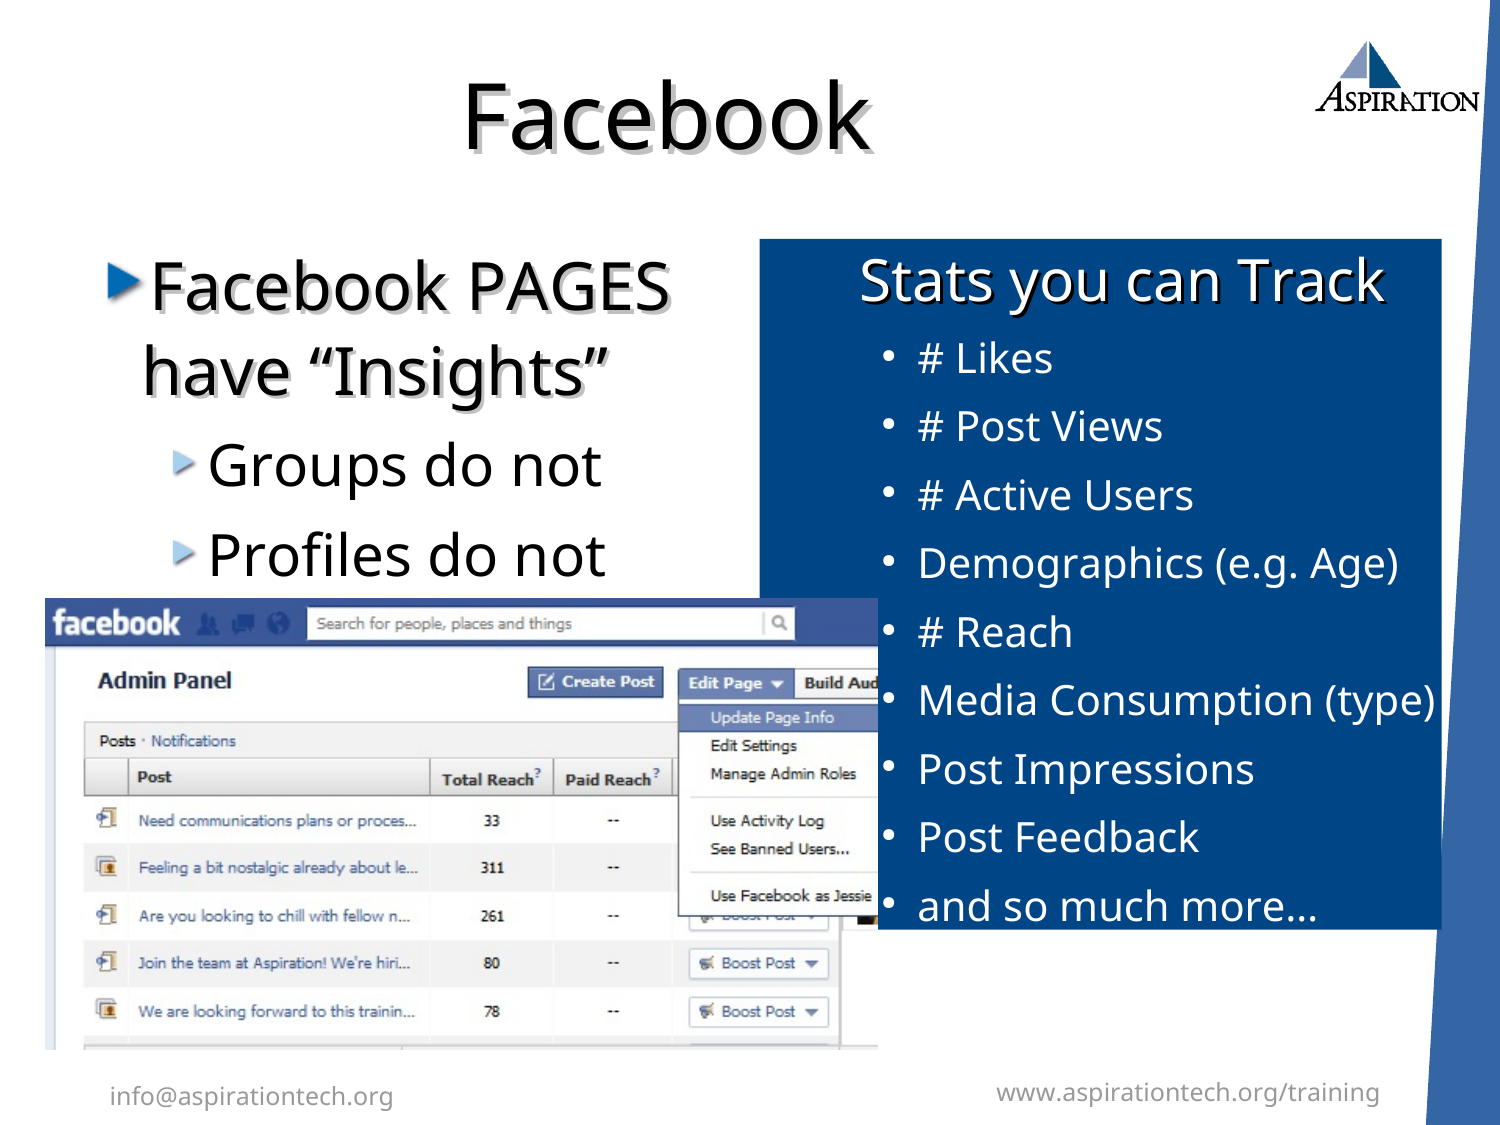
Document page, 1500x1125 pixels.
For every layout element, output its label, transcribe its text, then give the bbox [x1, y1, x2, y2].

picture [45, 598, 878, 1051]
list Stats you can Track # Likes # Post Views # Active Users Demographics (e.g. Age) # Reach Media Consumption (type) Post Impressions Post Feedback and so much more… [759, 238, 1442, 930]
list Facebook PAGES have “Insights” Groups do not Profiles do not [49, 238, 732, 589]
title Facebook [49, 19, 1284, 206]
picture [1315, 41, 1480, 120]
